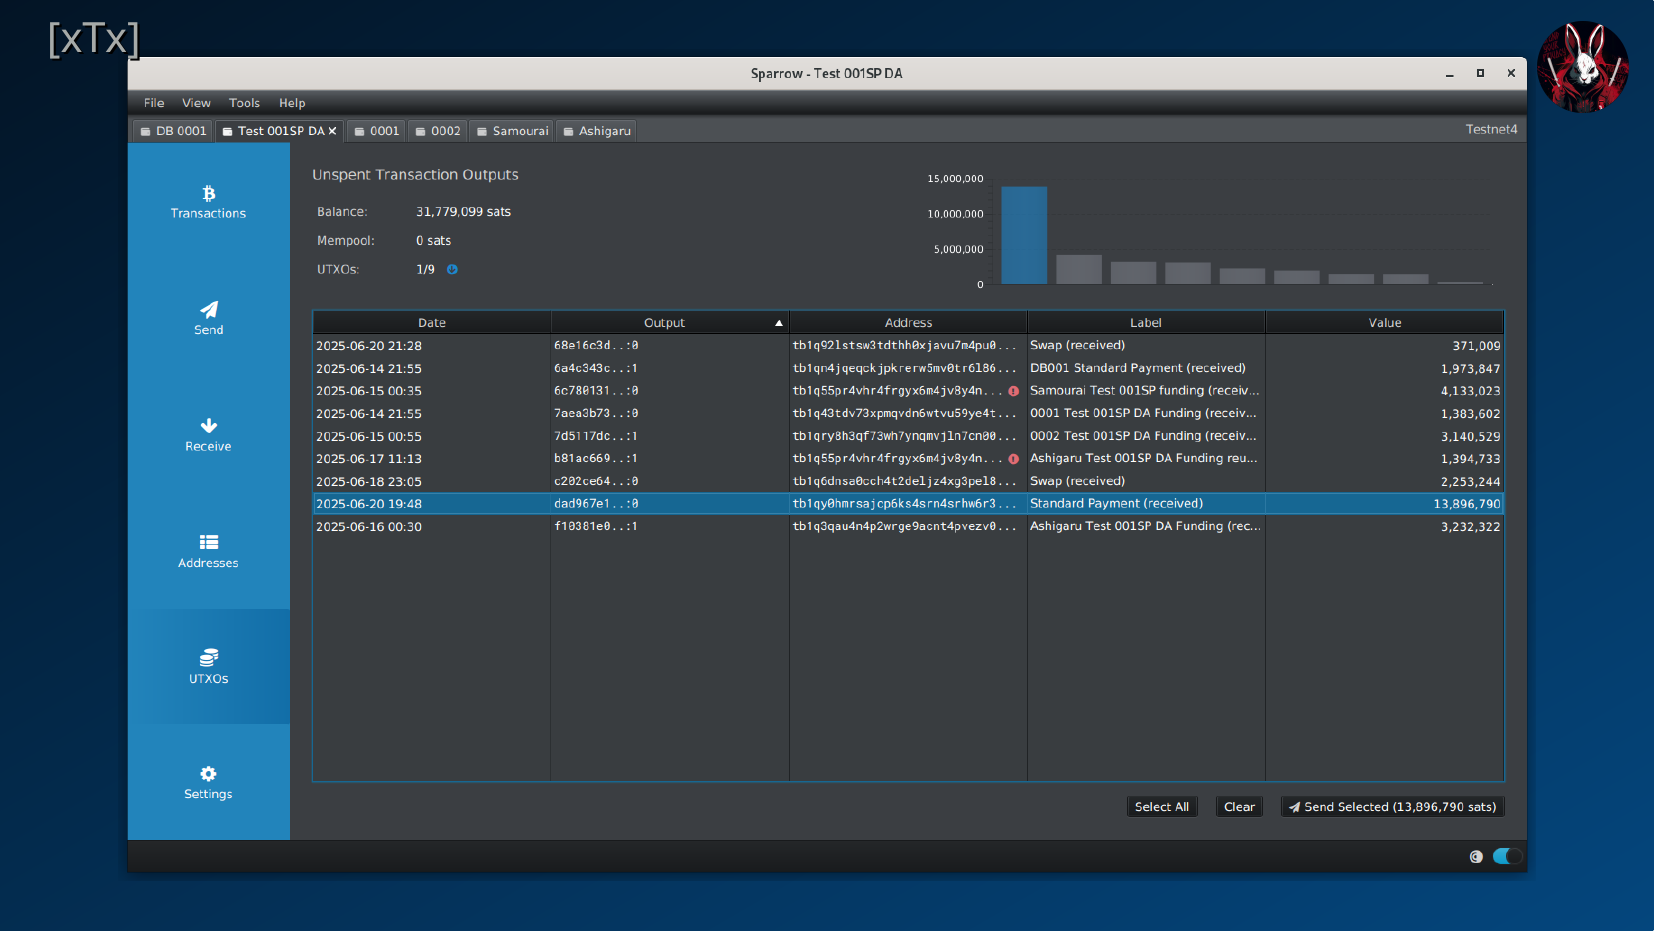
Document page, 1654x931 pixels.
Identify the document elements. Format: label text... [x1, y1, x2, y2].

picture [118, 49, 1536, 881]
text_box [xTx] [0, 0, 188, 76]
picture [1537, 21, 1629, 113]
